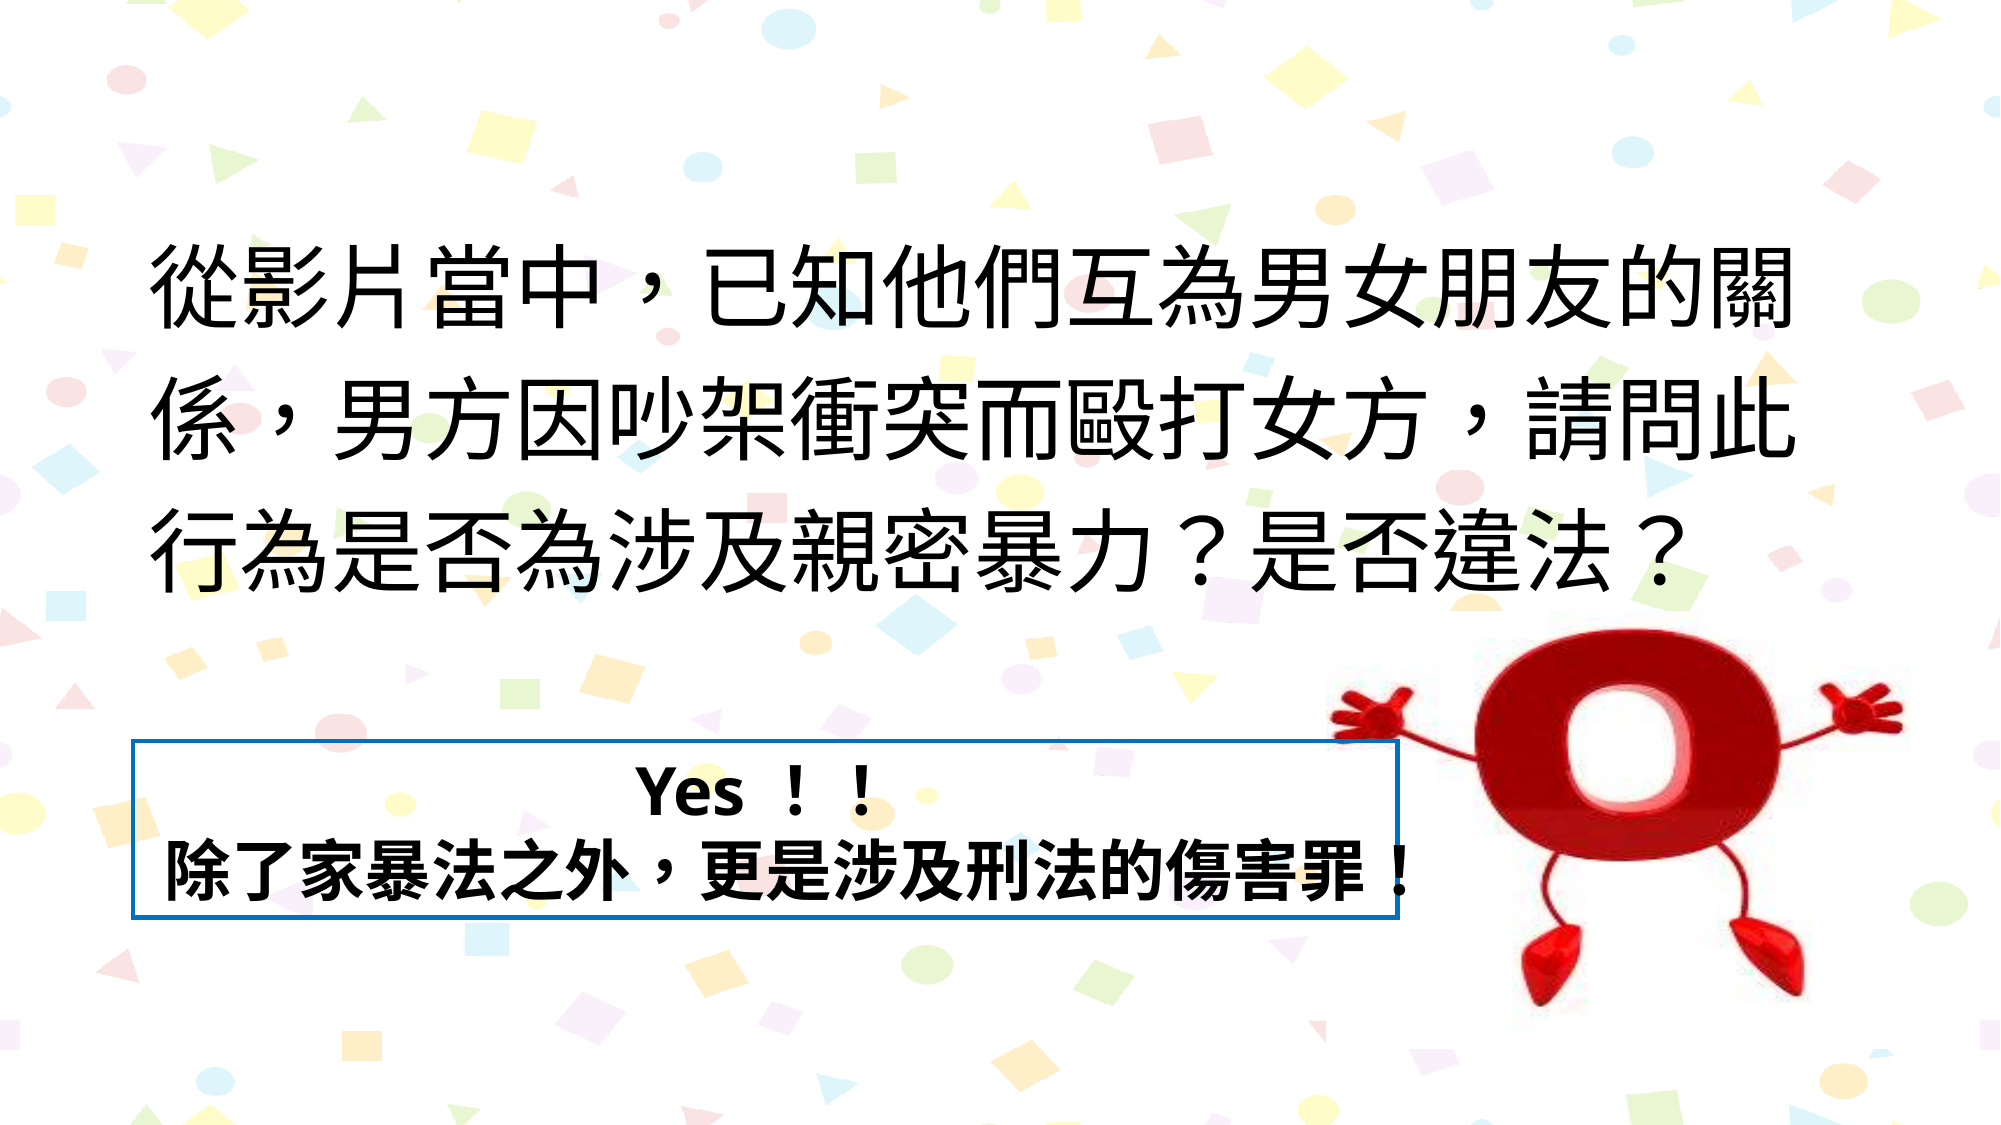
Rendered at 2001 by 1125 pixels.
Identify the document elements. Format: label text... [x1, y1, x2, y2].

picture [1326, 611, 1910, 1049]
text_box Yes！！ 除了家暴法之外，更是涉及刑法的傷害罪！ [133, 741, 1398, 918]
title 從影片當中，已知他們互為男女朋友的關係，男方因吵架衝突而毆打女方，請問此行為是否為涉及親密暴力？是否違法？ [133, 24, 1859, 739]
